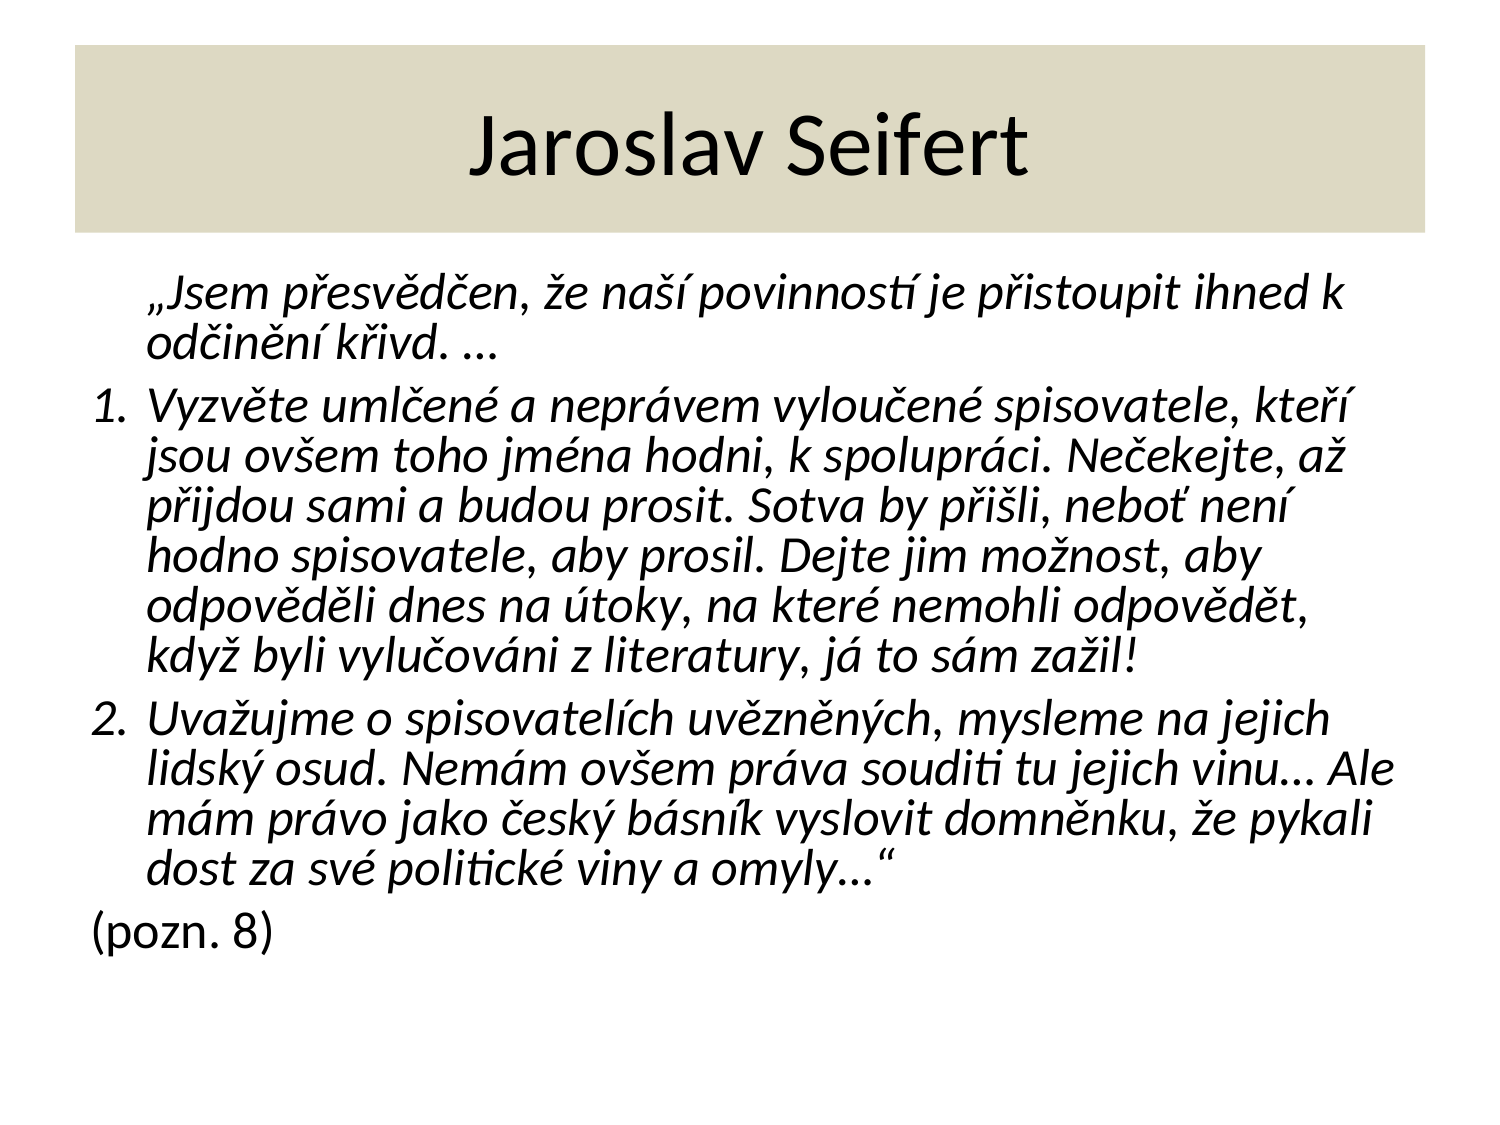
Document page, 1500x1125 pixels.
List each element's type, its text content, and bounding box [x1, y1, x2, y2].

title Jaroslav Seifert [75, 45, 1426, 233]
list „Jsem přesvědčen, že naší povinností je přistoupit ihned k odčinění křivd. … Vyzvěte umlčené a neprávem vyloučené spisovatele, kteří jsou ovšem toho jména hodni, k spolupráci. Nečekejte, až přijdou sami a budou prosit. Sotva by přišli, neboť není hodno spisovatele, aby prosil. Dejte jim možnost, aby odpověděli dnes na útoky, na které nemohli odpovědět, když byli vylučováni z literatury, já to sám zažil! Uvažujme o spisovatelích uvězněných, mysleme na jejich lidský osud. Nemám ovšem práva souditi tu jejich vinu… Ale mám právo jako český básník vyslovit domněnku, že pykali dost za své politické viny a omyly…“ (pozn. 8) [75, 262, 1426, 1006]
